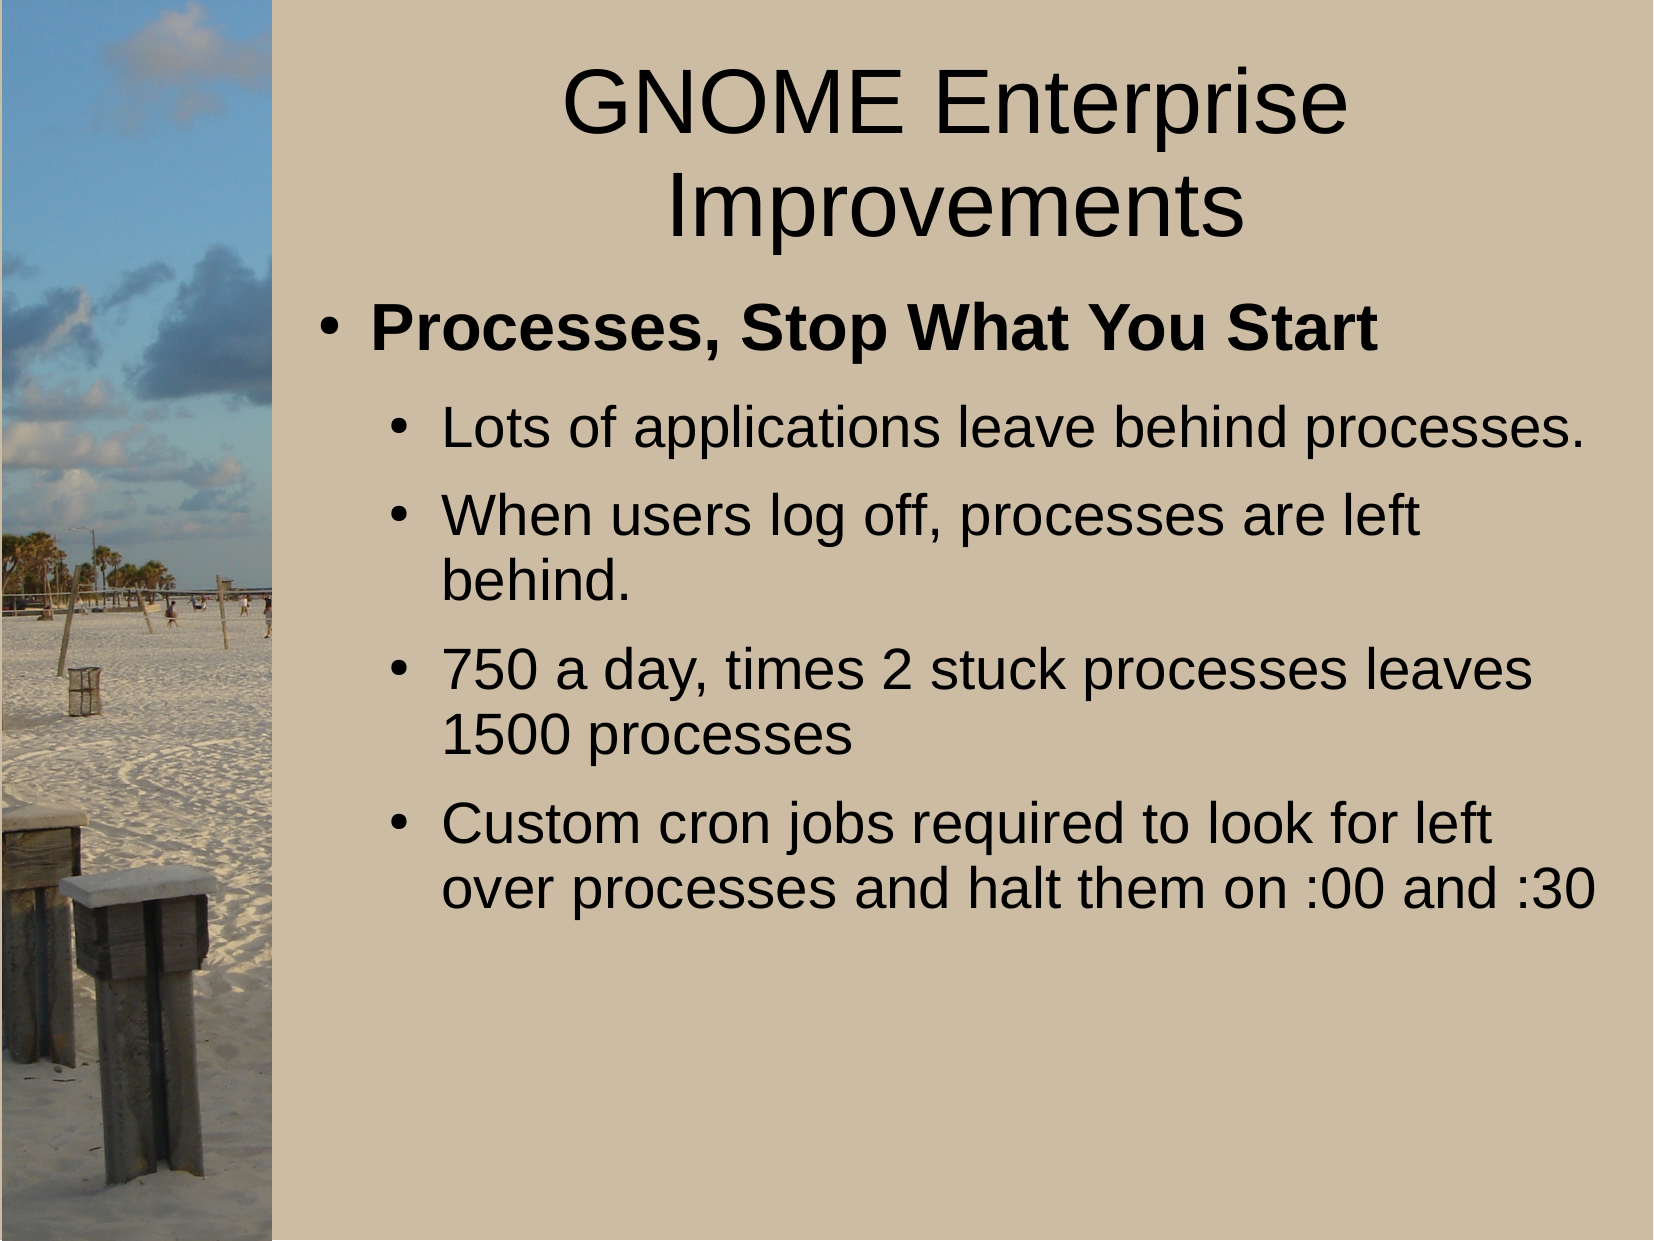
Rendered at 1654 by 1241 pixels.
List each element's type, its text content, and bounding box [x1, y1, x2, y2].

title GNOME Enterprise Improvements [300, 49, 1613, 257]
list Processes, Stop What You Start Lots of applications leave behind processes. When users log off, processes are left behind. 750 a day, times 2 stuck processes leaves 1500 processes Custom cron jobs required to look for left over processes and halt them on :00 and :30 [300, 290, 1613, 1094]
picture [2, 0, 272, 1241]
